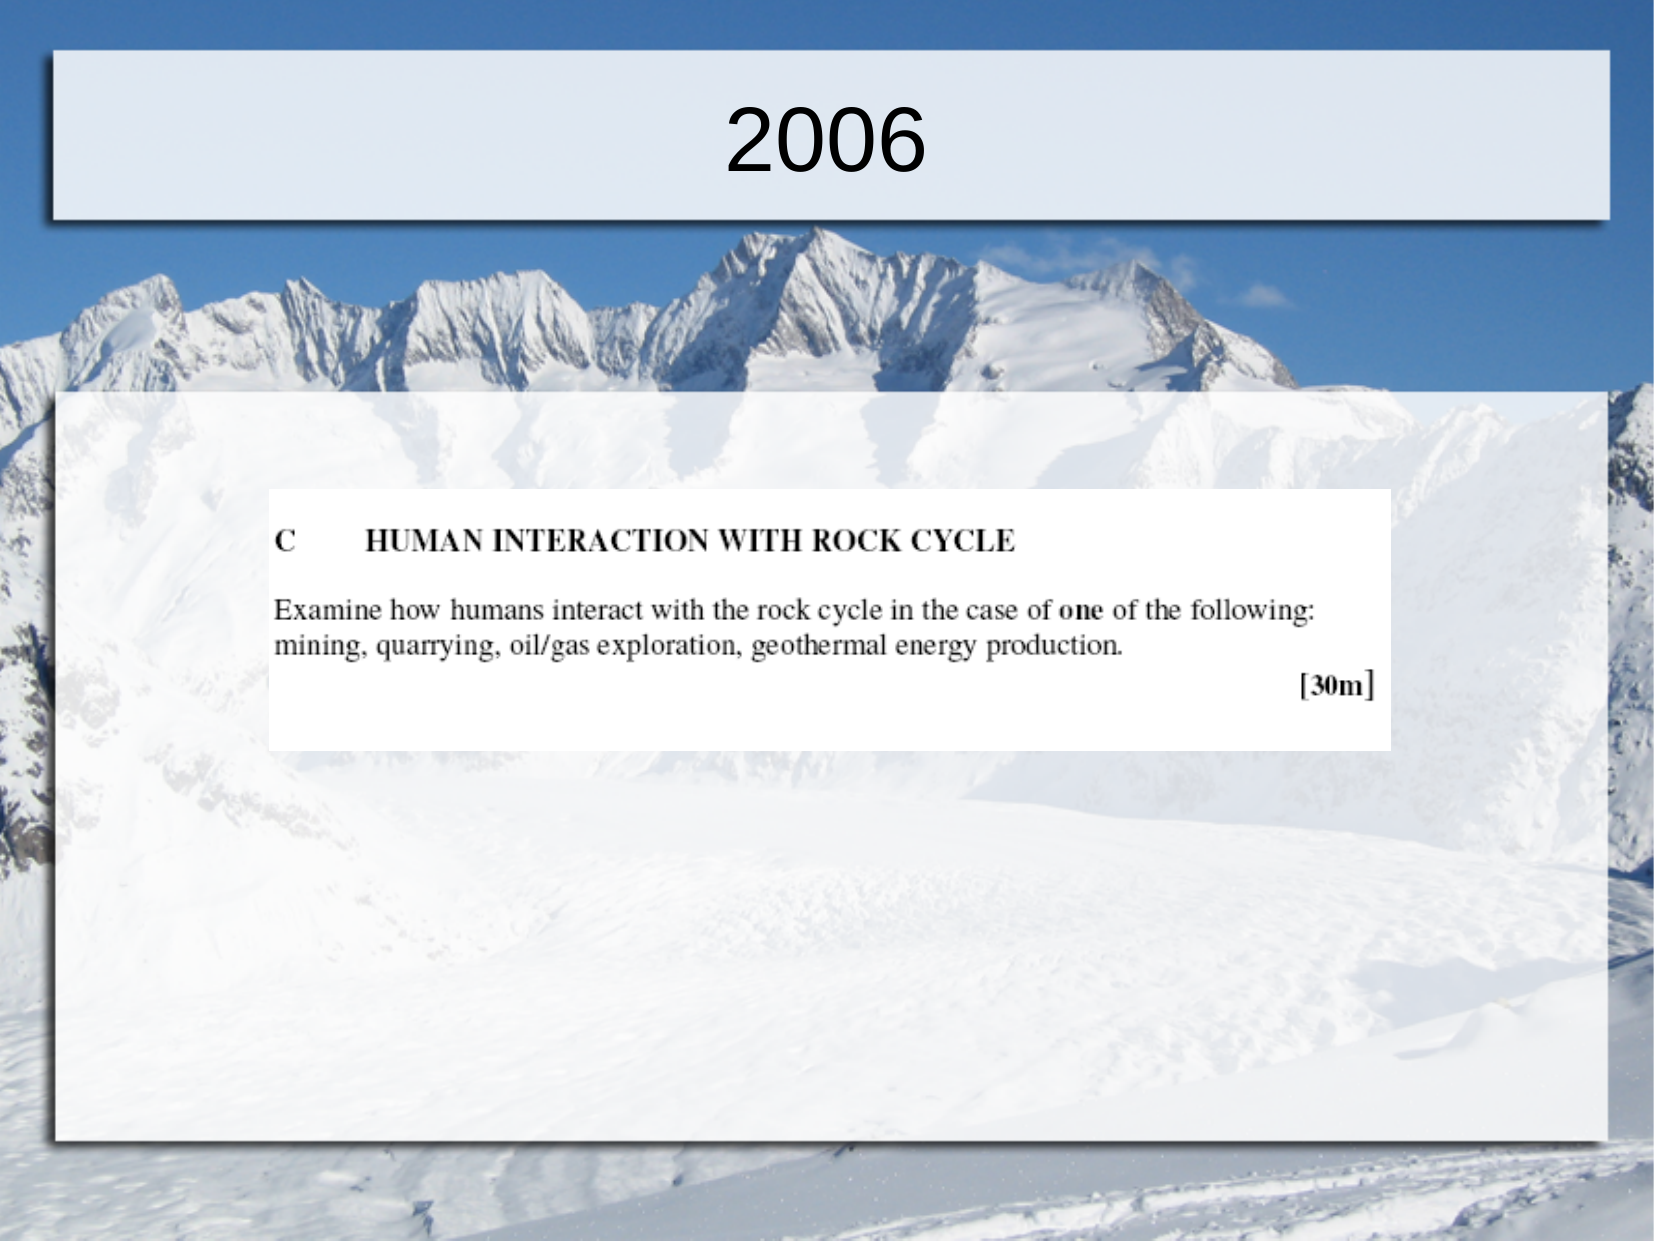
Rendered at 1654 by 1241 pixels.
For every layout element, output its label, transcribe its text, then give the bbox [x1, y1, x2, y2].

title 2006 [59, 68, 1595, 212]
picture [0, 0, 1654, 1241]
